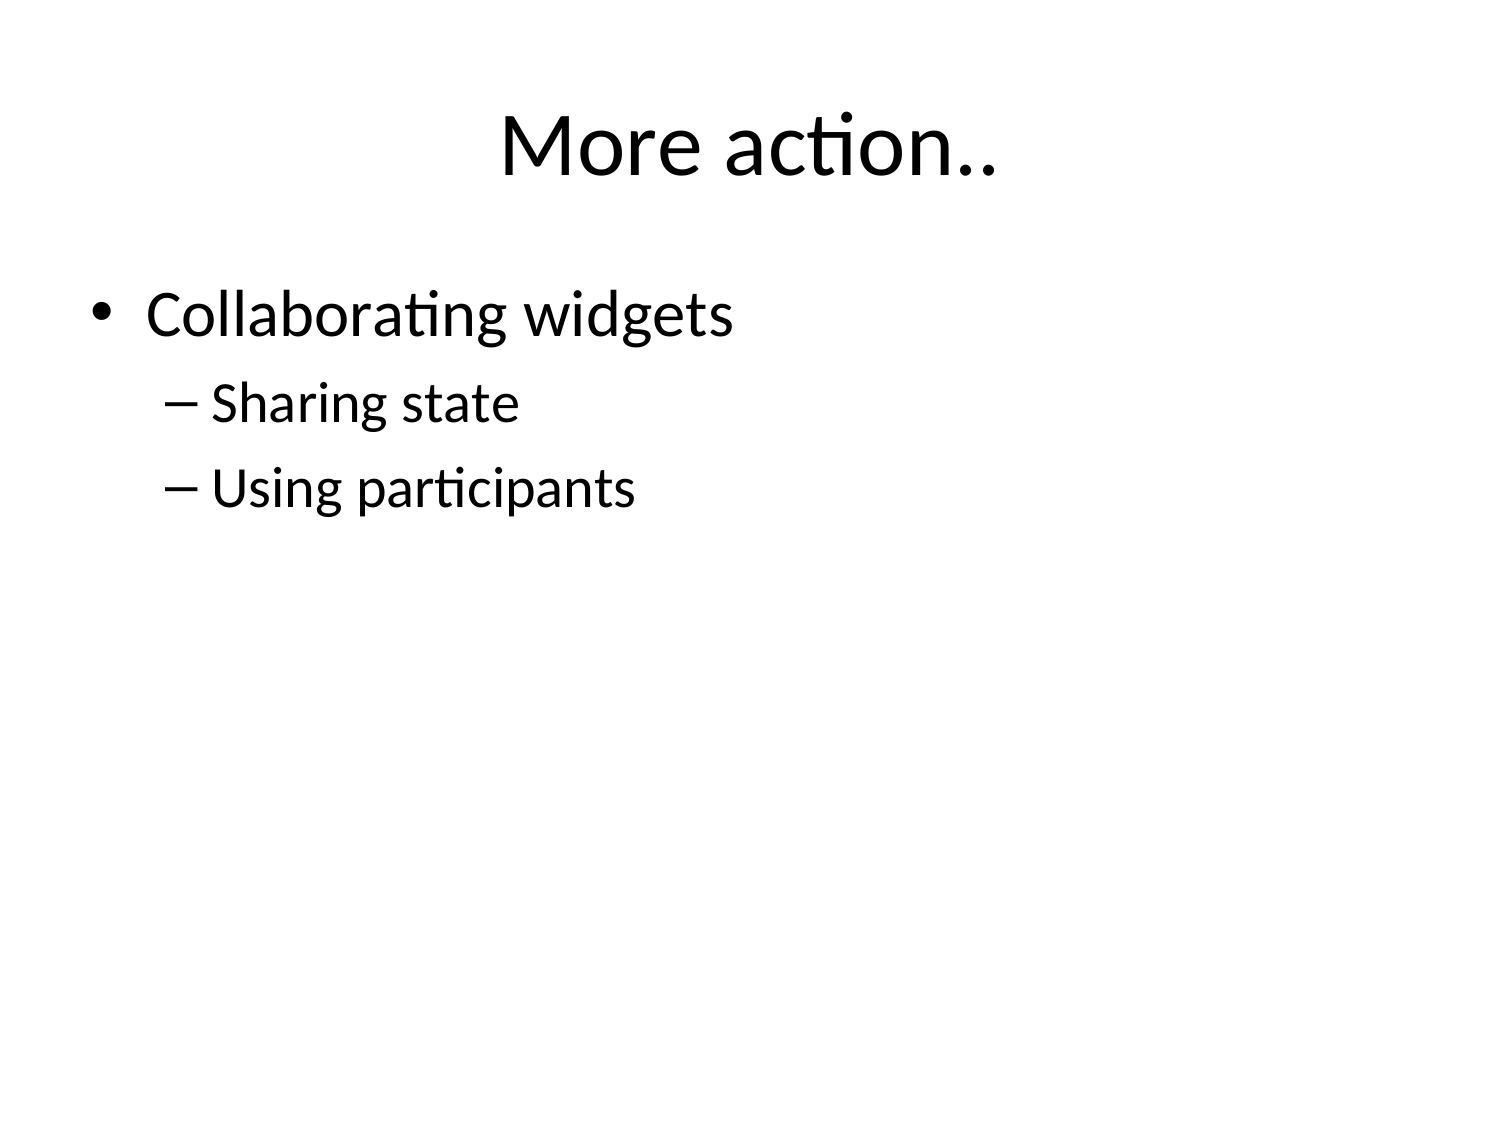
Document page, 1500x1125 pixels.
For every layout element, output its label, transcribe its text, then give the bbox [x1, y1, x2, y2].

list Collaborating widgets Sharing state Using participants [75, 262, 1426, 1006]
title More action.. [75, 45, 1426, 233]
